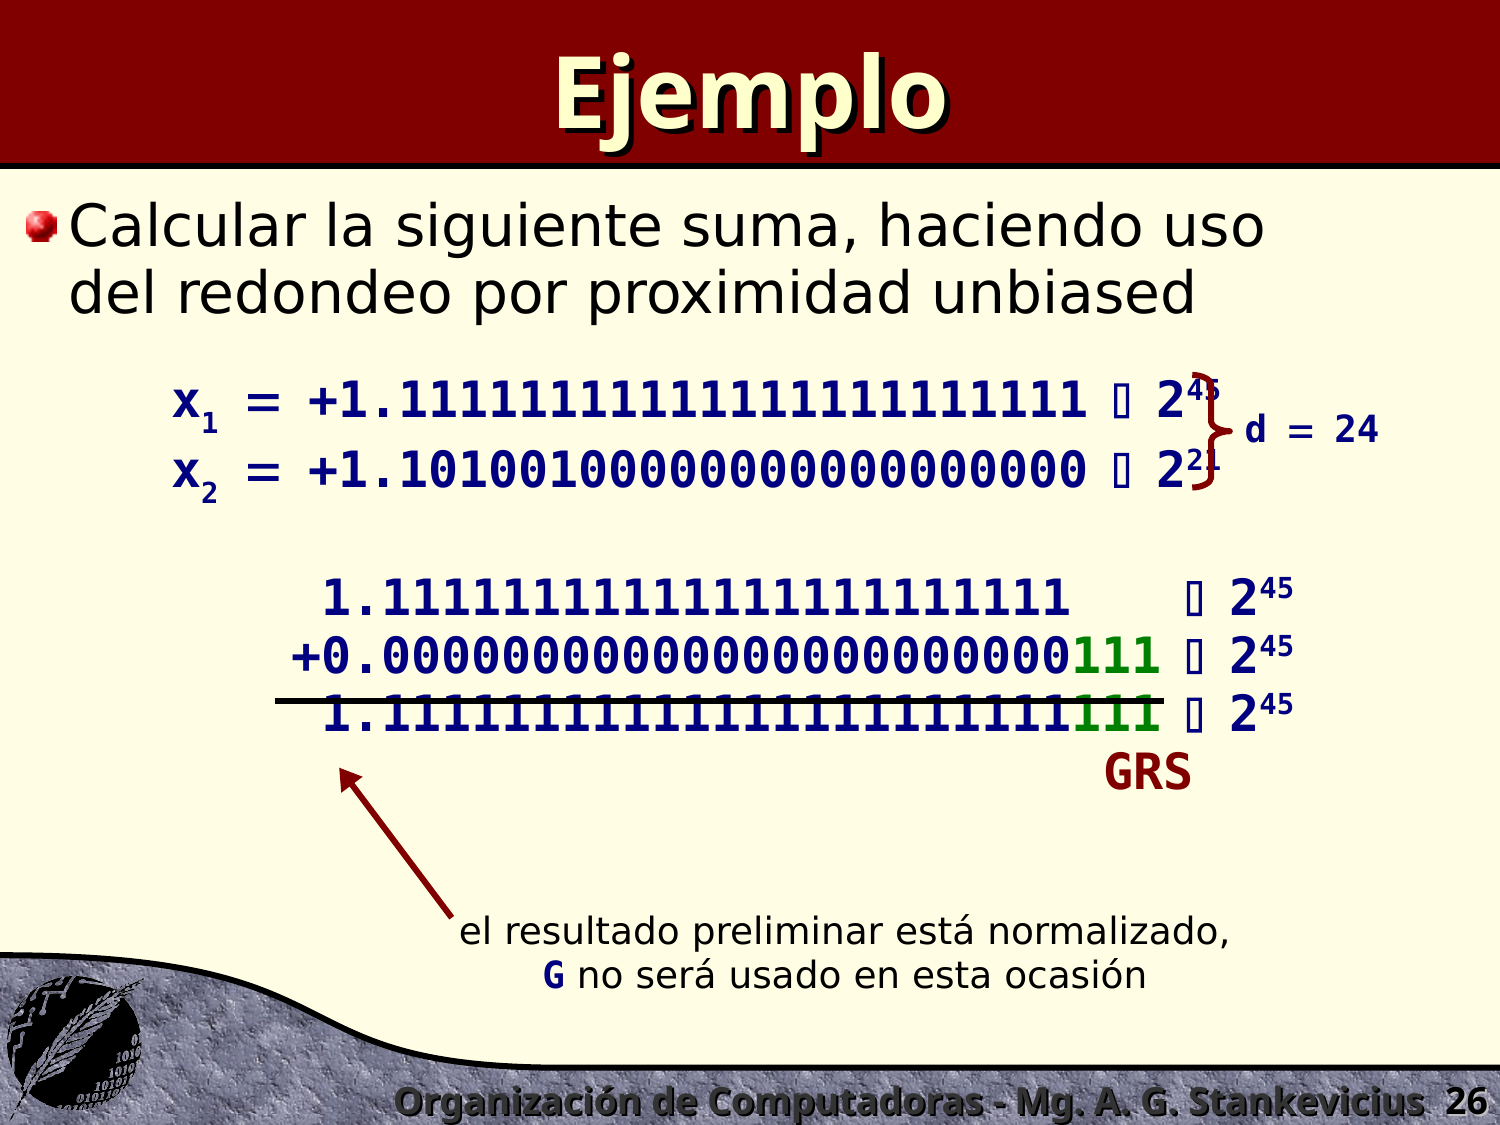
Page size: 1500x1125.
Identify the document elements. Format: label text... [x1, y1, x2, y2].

picture [448, 1100, 455, 1110]
title Ejemplo [15, 5, 1485, 160]
text_box x1 = +1.11111111111111111111111  245 x2 = +1.10100100000000000000000  221 1.11111111111111111111111  245 +0.00000000000000000000000111  245 1.11111111111111111111111111  245 GRS [156, 363, 1349, 856]
list Calcular la siguiente suma, haciendo uso del redondeo por proximidad unbiased [11, 192, 1486, 935]
text_box el resultado preliminar está normalizado, G no será usado en esta ocasión [444, 902, 1247, 1006]
text_box d = 24 [1229, 400, 1395, 463]
picture [1058, 1100, 1065, 1110]
picture [0, 959, 1500, 1125]
picture [802, 1100, 806, 1110]
